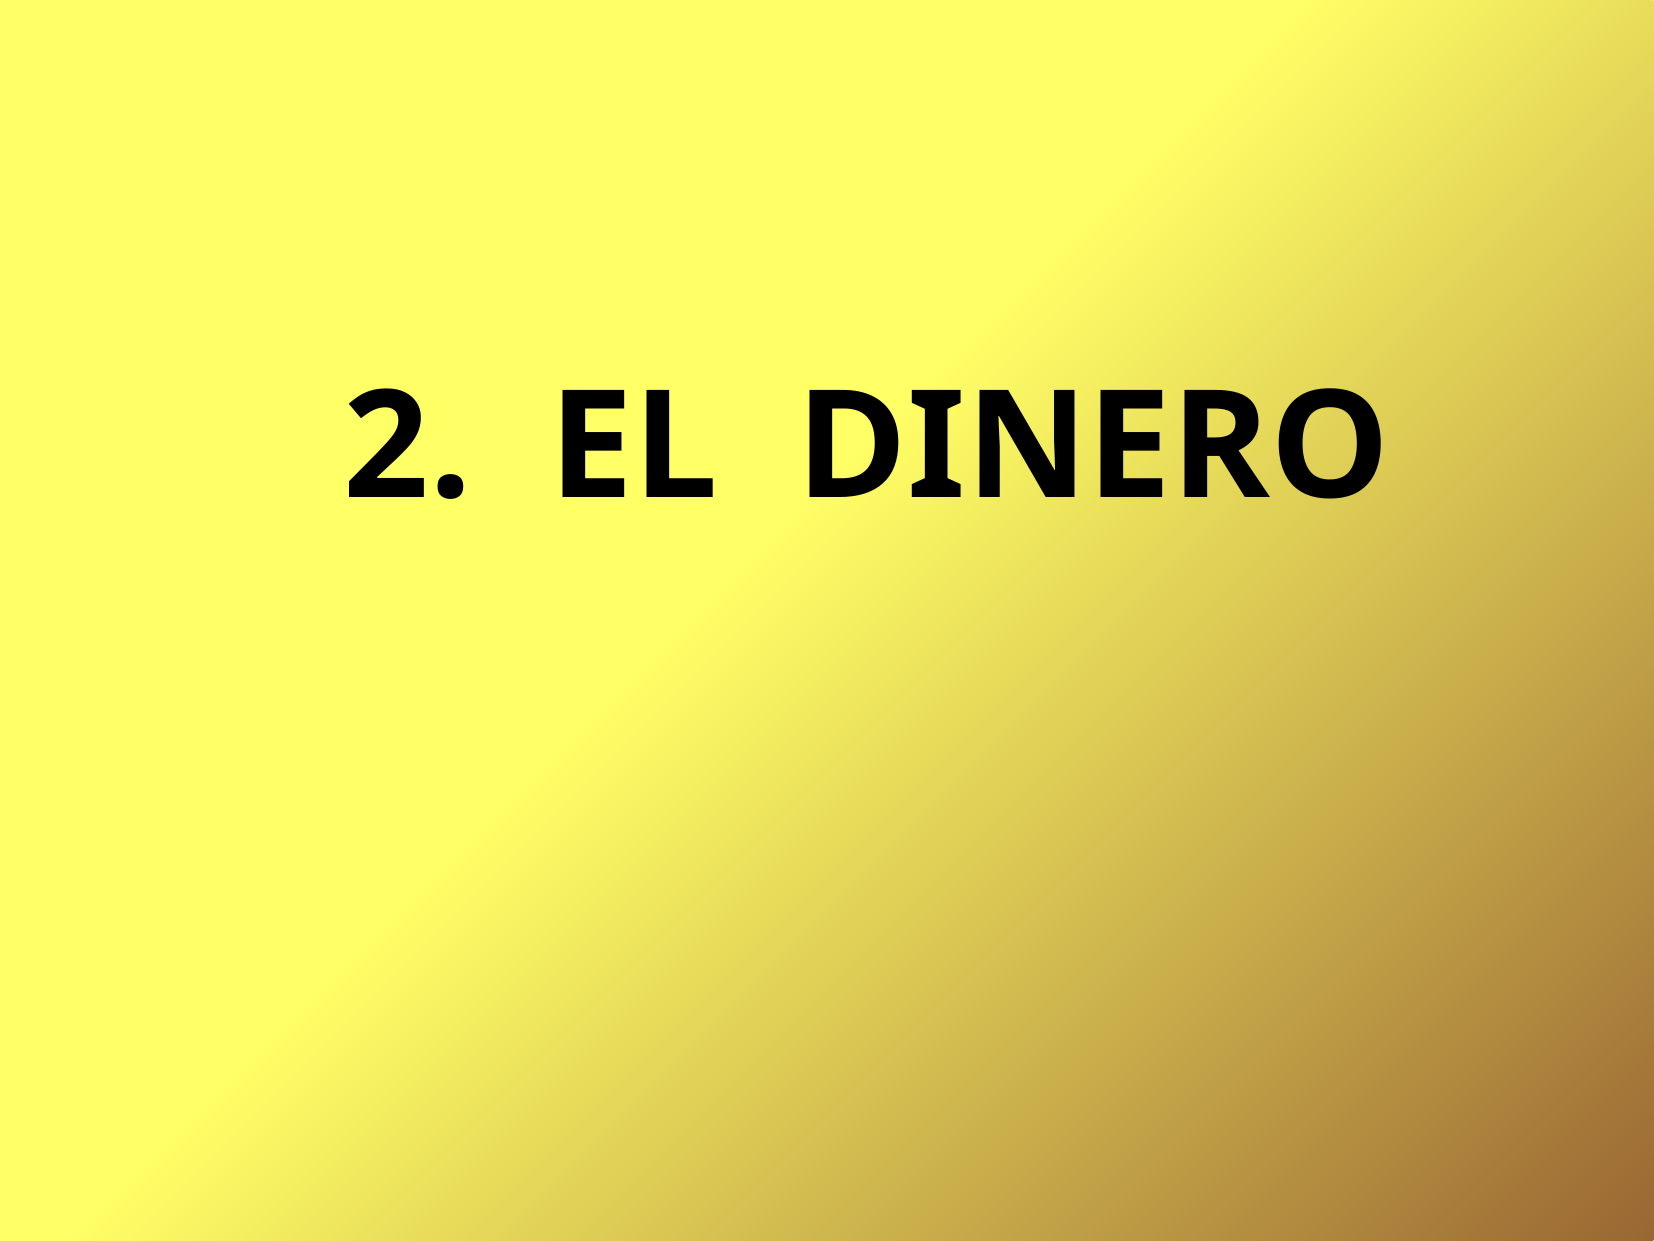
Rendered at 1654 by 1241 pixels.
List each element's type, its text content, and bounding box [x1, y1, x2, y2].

text_box 2. EL DINERO [168, 329, 1565, 768]
